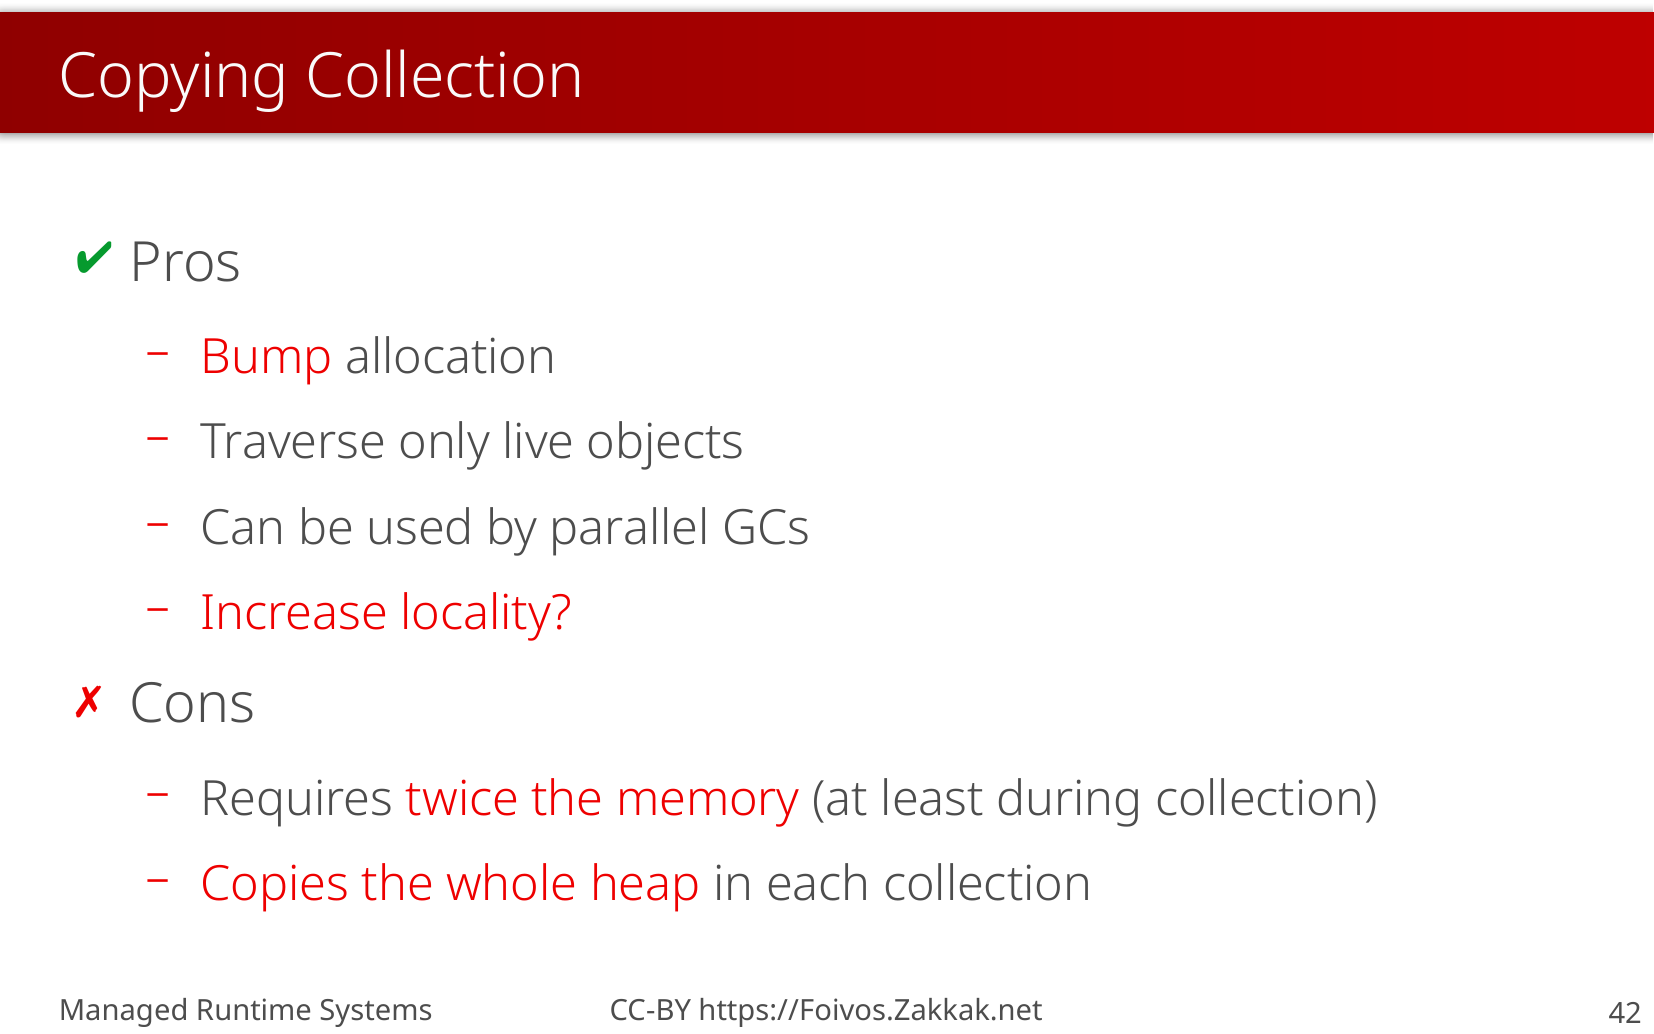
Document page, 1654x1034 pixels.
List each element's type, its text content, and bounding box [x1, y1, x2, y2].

list Pros Bump allocation Traverse only live objects Can be used by parallel GCs Increase locality? Cons Requires twice the memory (at least during collection) Copies the whole heap in each collection [58, 177, 1594, 960]
title Copying Collection [58, 7, 1329, 139]
